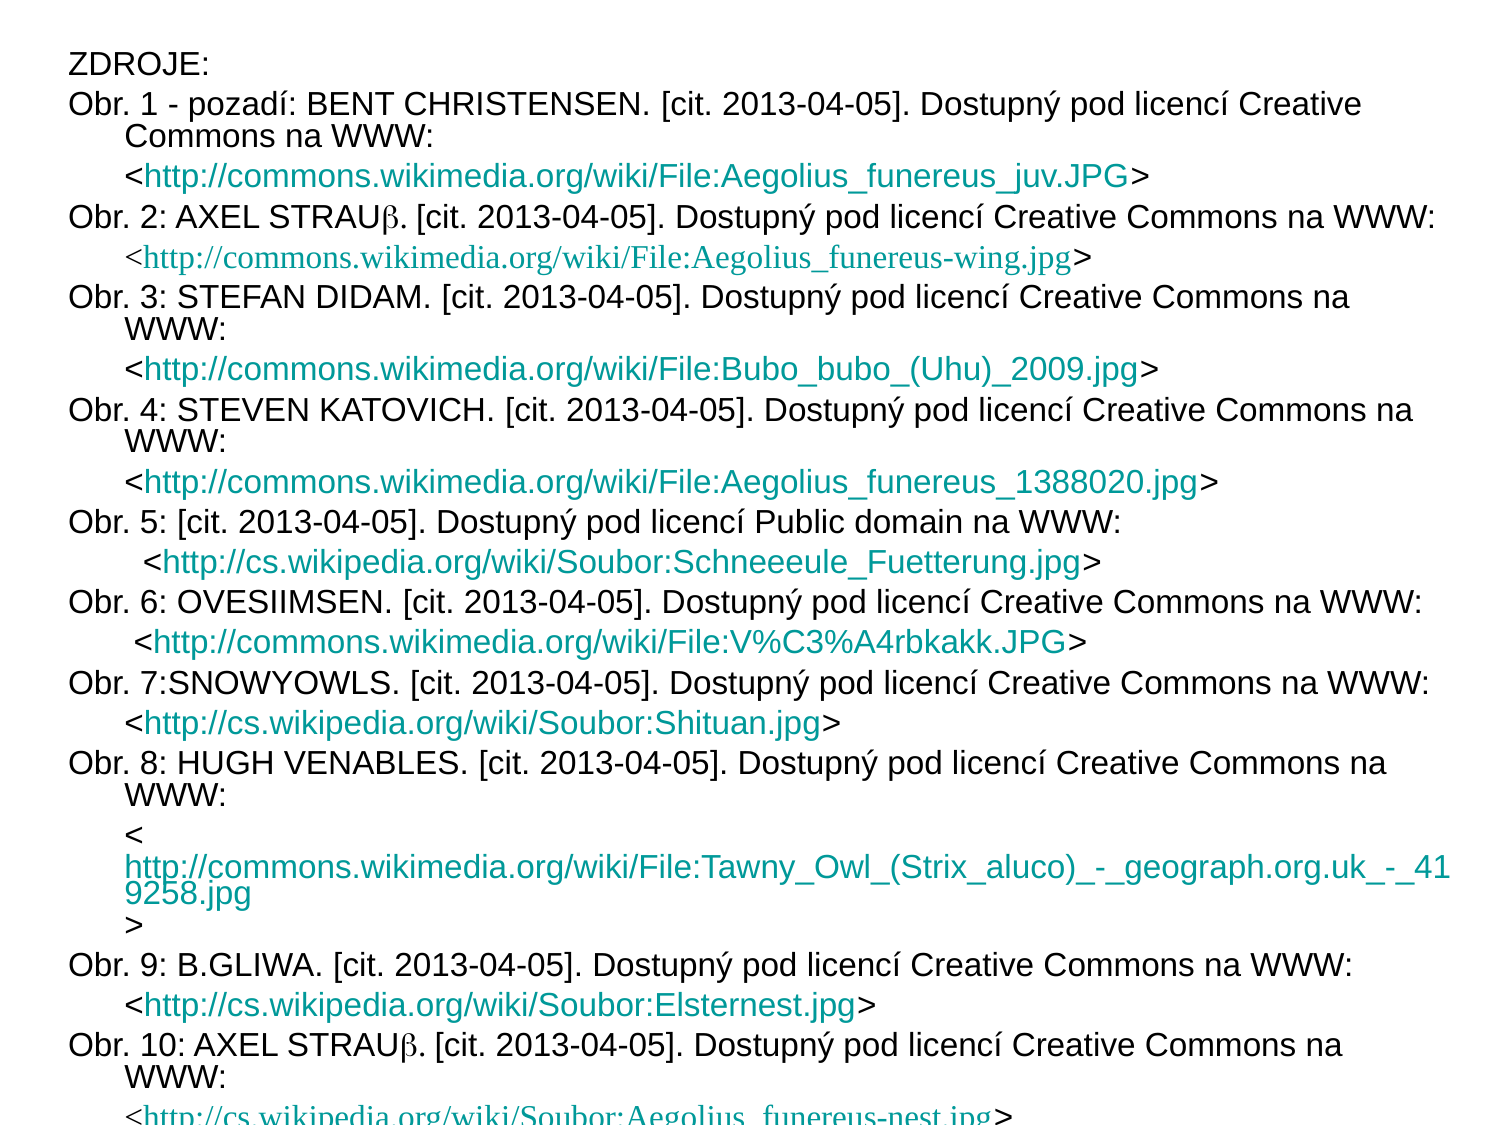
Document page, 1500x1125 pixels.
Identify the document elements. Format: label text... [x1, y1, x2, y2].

list ZDROJE: Obr. 1 - pozadí: BENT CHRISTENSEN. [cit. 2013-04-05]. Dostupný pod licencí Creative Commons na WWW: <http://commons.wikimedia.org/wiki/File:Aegolius_funereus_juv.JPG> Obr. 2: AXEL STRAU. [cit. 2013-04-05]. Dostupný pod licencí Creative Commons na WWW: <http://commons.wikimedia.org/wiki/File:Aegolius_funereus-wing.jpg> Obr. 3: STEFAN DIDAM. [cit. 2013-04-05]. Dostupný pod licencí Creative Commons na WWW: <http://commons.wikimedia.org/wiki/File:Bubo_bubo_(Uhu)_2009.jpg> Obr. 4: STEVEN KATOVICH. [cit. 2013-04-05]. Dostupný pod licencí Creative Commons na WWW: <http://commons.wikimedia.org/wiki/File:Aegolius_funereus_1388020.jpg> Obr. 5: [cit. 2013-04-05]. Dostupný pod licencí Public domain na WWW: <http://cs.wikipedia.org/wiki/Soubor:Schneeeule_Fuetterung.jpg> Obr. 6: OVESIIMSEN. [cit. 2013-04-05]. Dostupný pod licencí Creative Commons na WWW: <http://commons.wikimedia.org/wiki/File:V%C3%A4rbkakk.JPG> Obr. 7:SNOWYOWLS. [cit. 2013-04-05]. Dostupný pod licencí Creative Commons na WWW: <http://cs.wikipedia.org/wiki/Soubor:Shituan.jpg> Obr. 8: HUGH VENABLES. [cit. 2013-04-05]. Dostupný pod licencí Creative Commons na WWW: <http://commons.wikimedia.org/wiki/File:Tawny_Owl_(Strix_aluco)_-_geograph.org.uk_-_419258.jpg> Obr. 9: B.GLIWA. [cit. 2013-04-05]. Dostupný pod licencí Creative Commons na WWW: <http://cs.wikipedia.org/wiki/Soubor:Elsternest.jpg> Obr. 10: AXEL STRAU. [cit. 2013-04-05]. Dostupný pod licencí Creative Commons na WWW: <http://cs.wikipedia.org/wiki/Soubor:Aegolius_funereus-nest.jpg> [53, 42, 1471, 1125]
